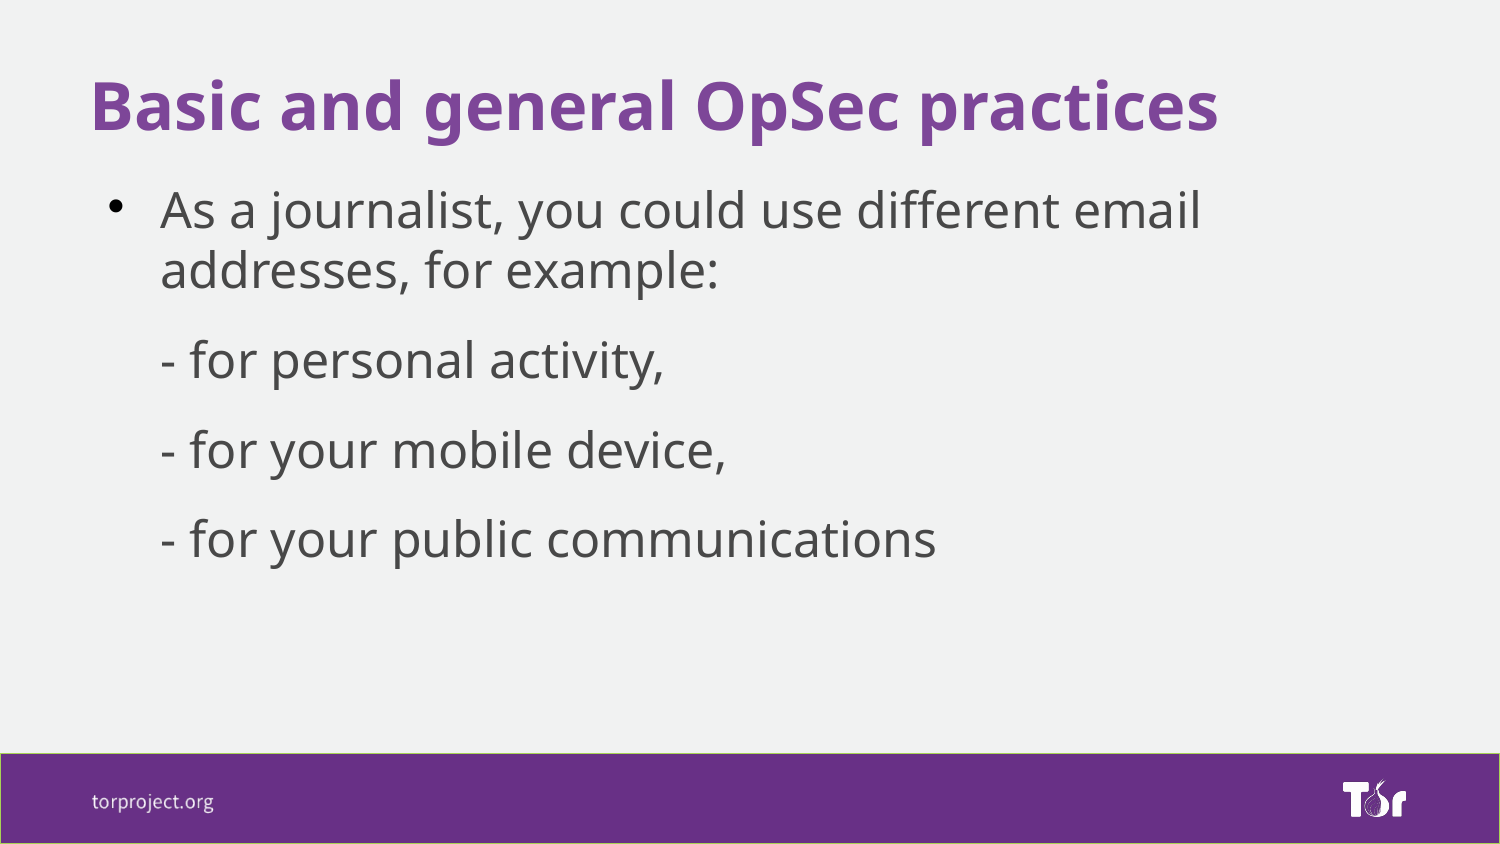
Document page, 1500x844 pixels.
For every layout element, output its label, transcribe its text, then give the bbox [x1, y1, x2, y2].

picture [75, 780, 604, 821]
text_box As a journalist, you could use different email addresses, for example: - for personal activity, - for your mobile device, - for your public communications [74, 171, 1425, 729]
picture [1343, 778, 1406, 817]
text_box Basic and general OpSec practices [74, 33, 1425, 171]
